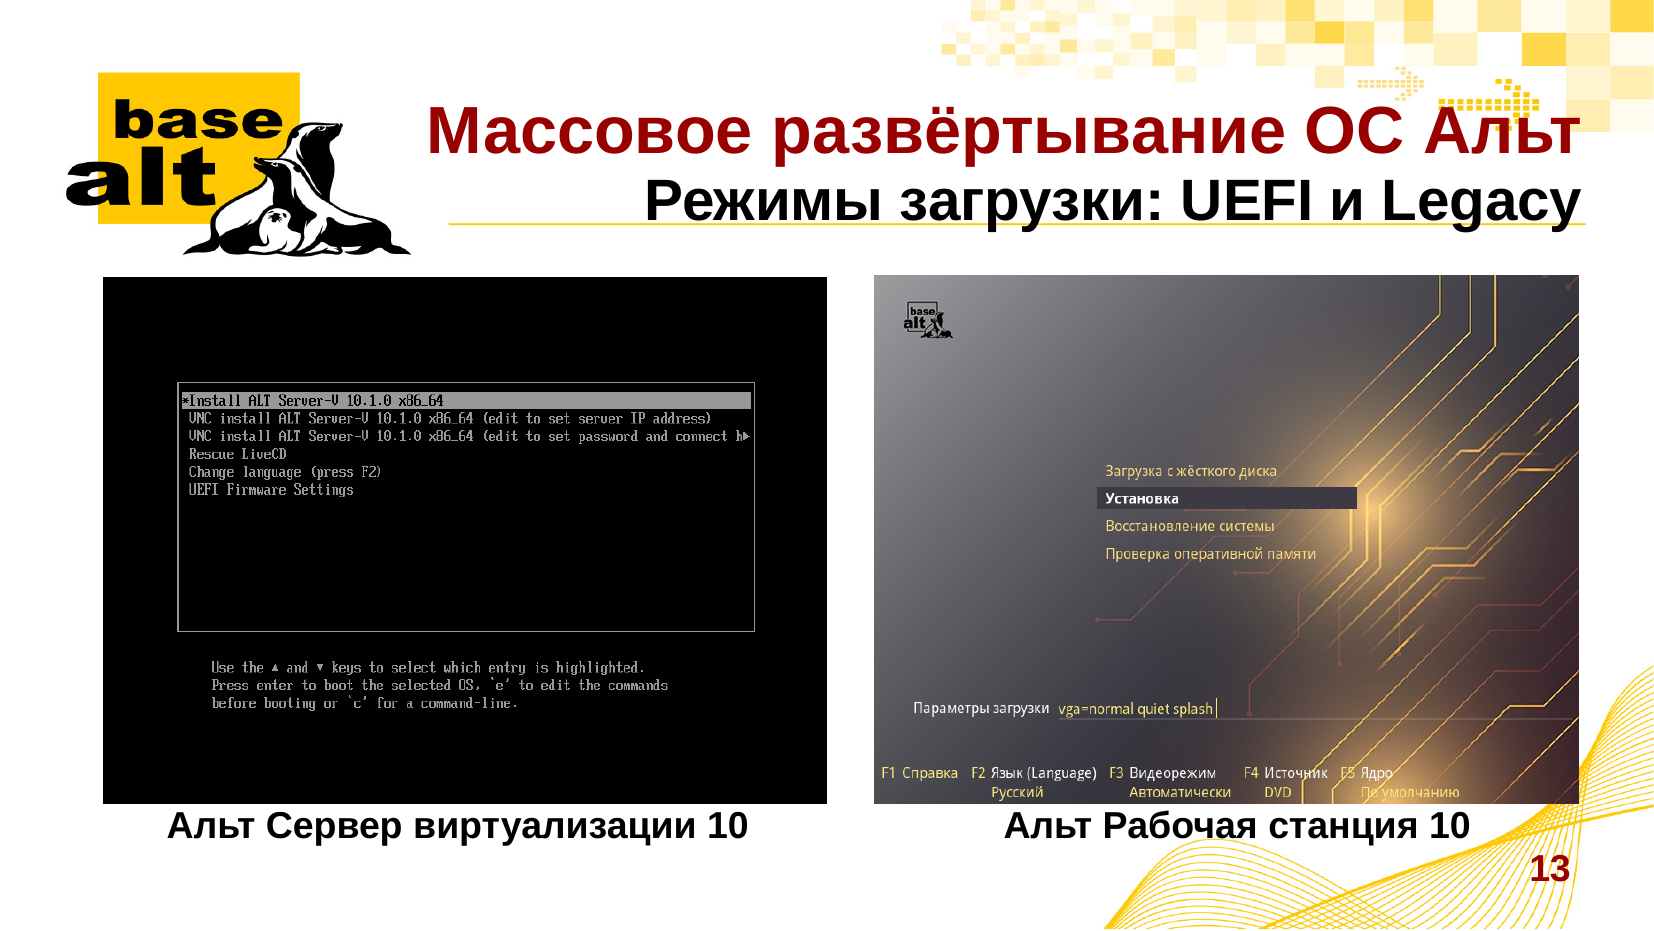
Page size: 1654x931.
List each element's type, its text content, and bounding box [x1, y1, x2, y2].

picture [0, 0, 1654, 931]
text_box Альт Сервер виртуализации 10 [118, 797, 798, 857]
title Массовое развёртывание ОС Альт Режимы загрузки: UEFI и Legacy [372, 81, 1583, 245]
text_box Альт Рабочая станция 10 [897, 797, 1577, 857]
